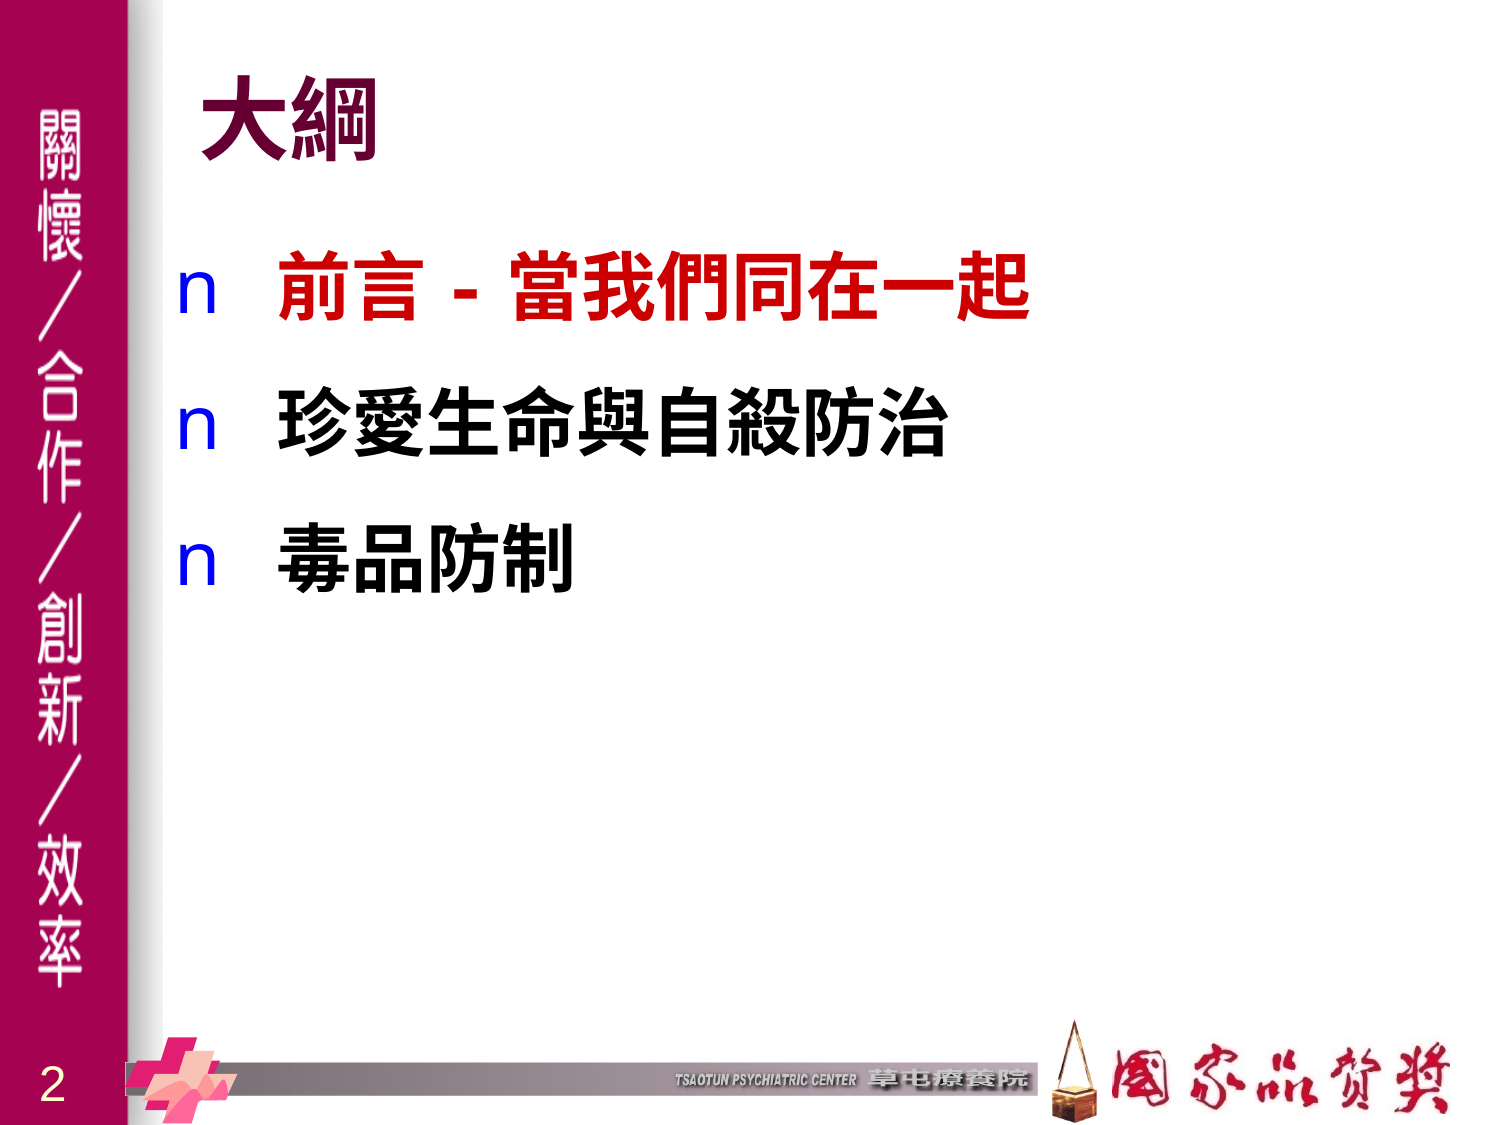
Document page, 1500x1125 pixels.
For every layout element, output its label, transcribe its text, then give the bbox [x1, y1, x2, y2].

text_box [23, 1043, 337, 1119]
text_box 大綱 [183, 54, 526, 180]
text_box 前言-當我們同在一起 珍愛生命與自殺防治 毒品防制 [159, 231, 1388, 611]
